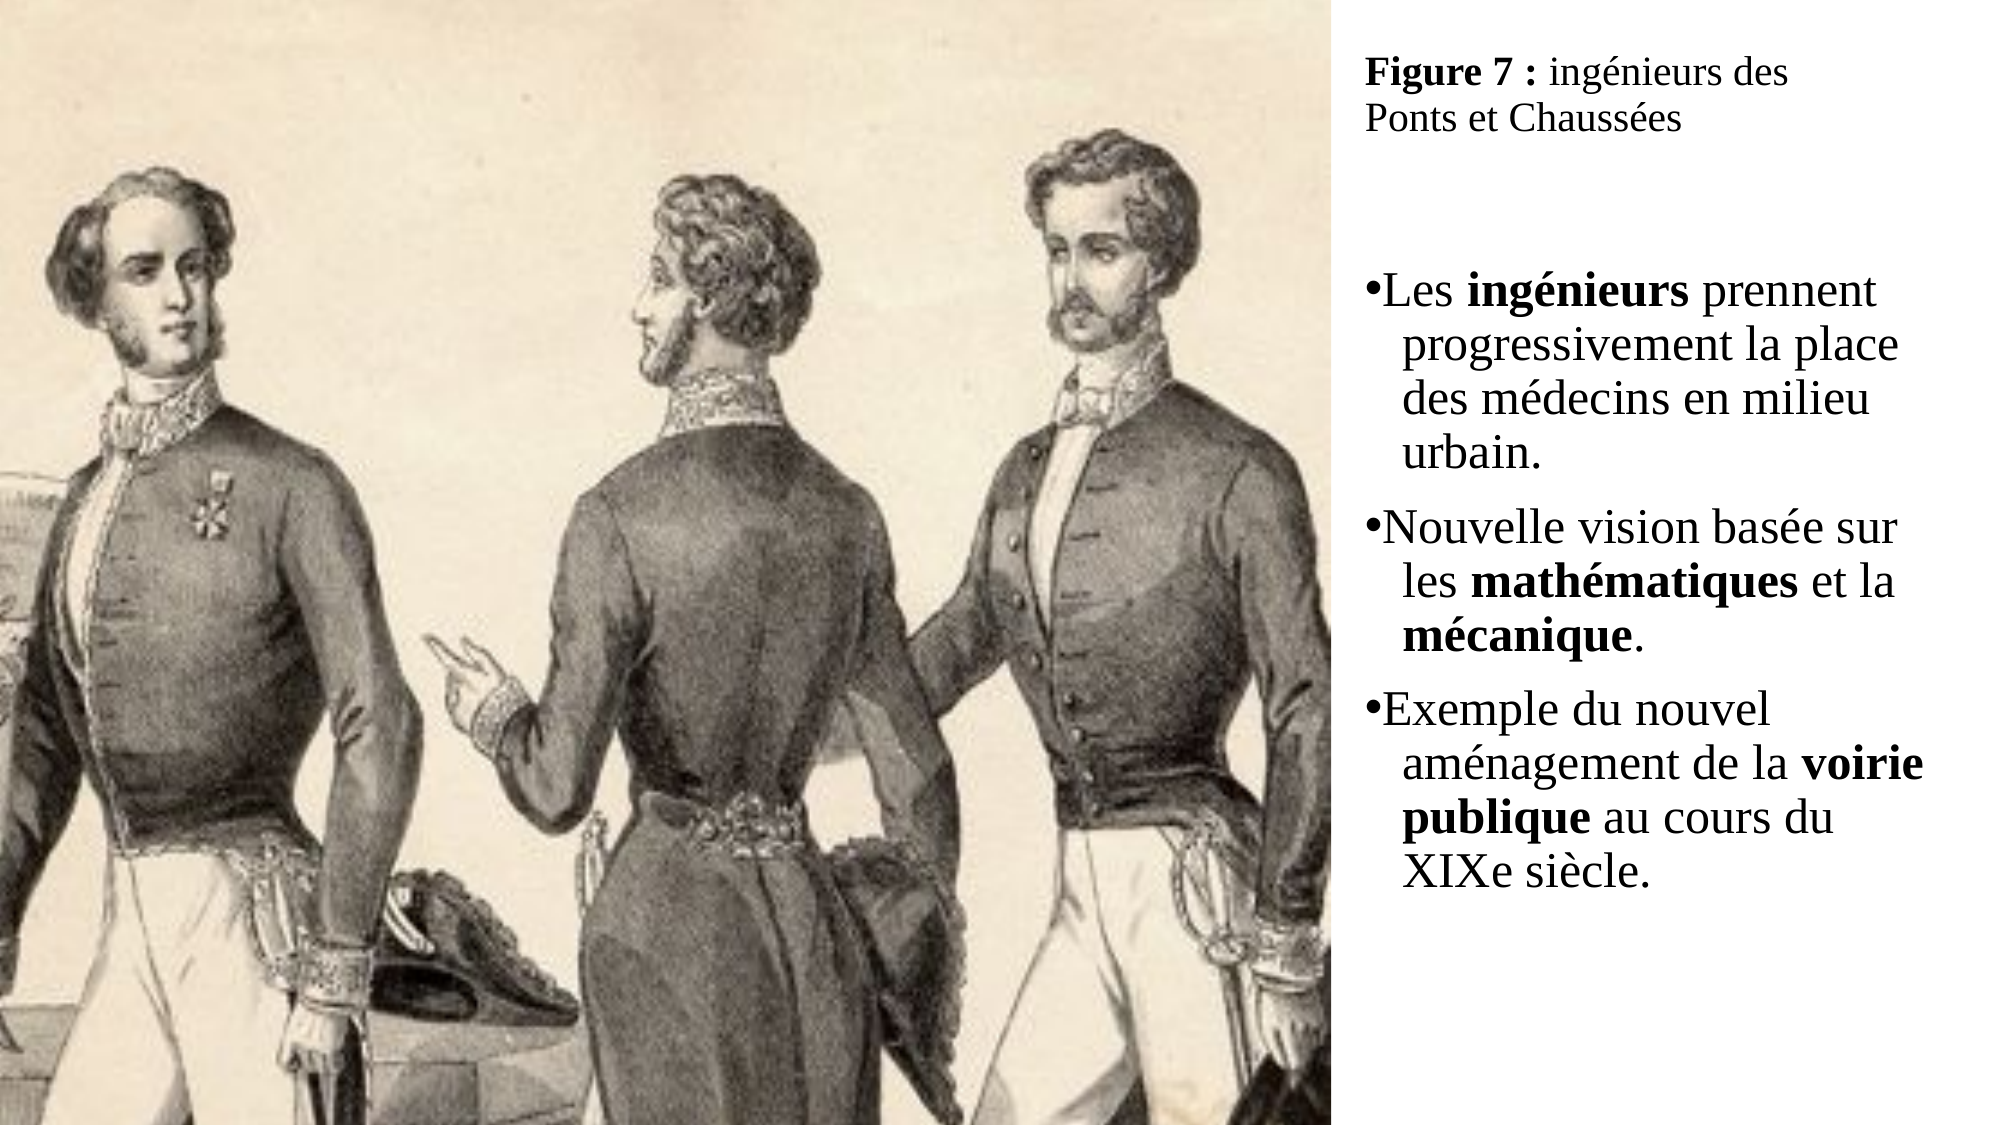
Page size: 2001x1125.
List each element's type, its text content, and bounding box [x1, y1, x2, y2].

list Les ingénieurs prennent progressivement la place des médecins en milieu urbain. Nouvelle vision basée sur les mathématiques et la mécanique. Exemple du nouvel aménagement de la voirie publique au cours du XIXe siècle. [1349, 255, 1964, 1125]
picture [0, 0, 1332, 1125]
title Figure 7 : ingénieurs des Ponts et Chaussées [1349, 18, 1857, 148]
